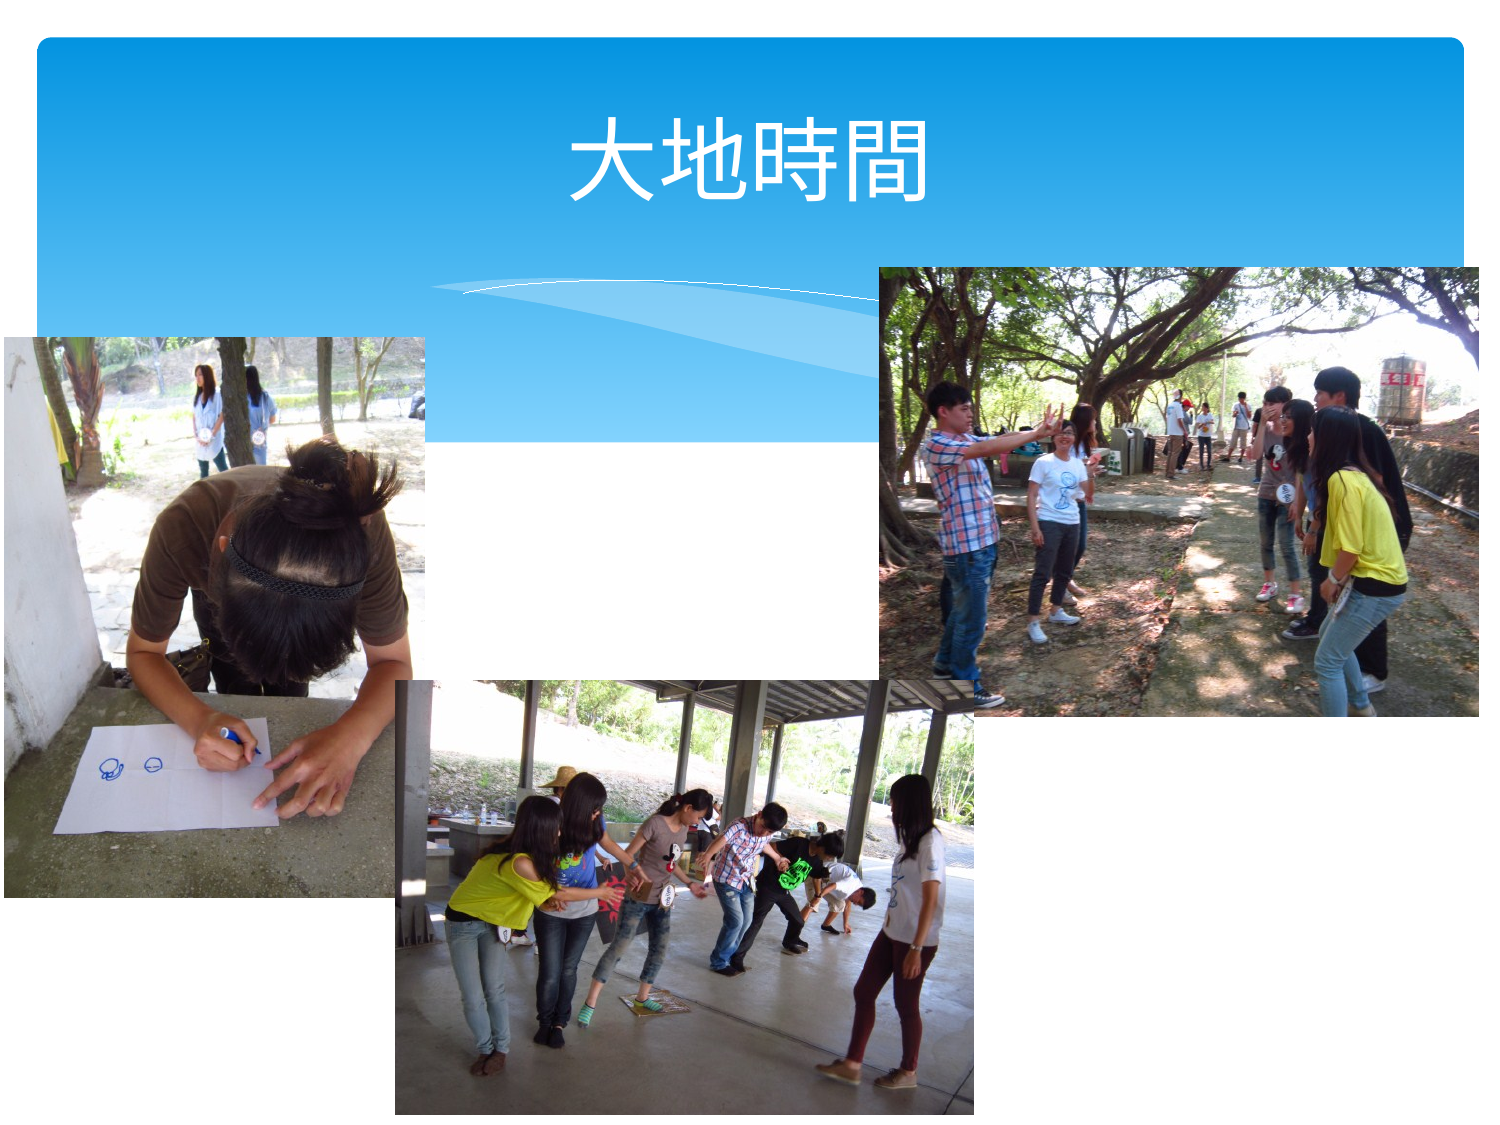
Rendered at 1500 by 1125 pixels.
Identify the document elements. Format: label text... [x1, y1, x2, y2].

title 大地時間 [75, 55, 1426, 261]
picture [4, 267, 1479, 1115]
